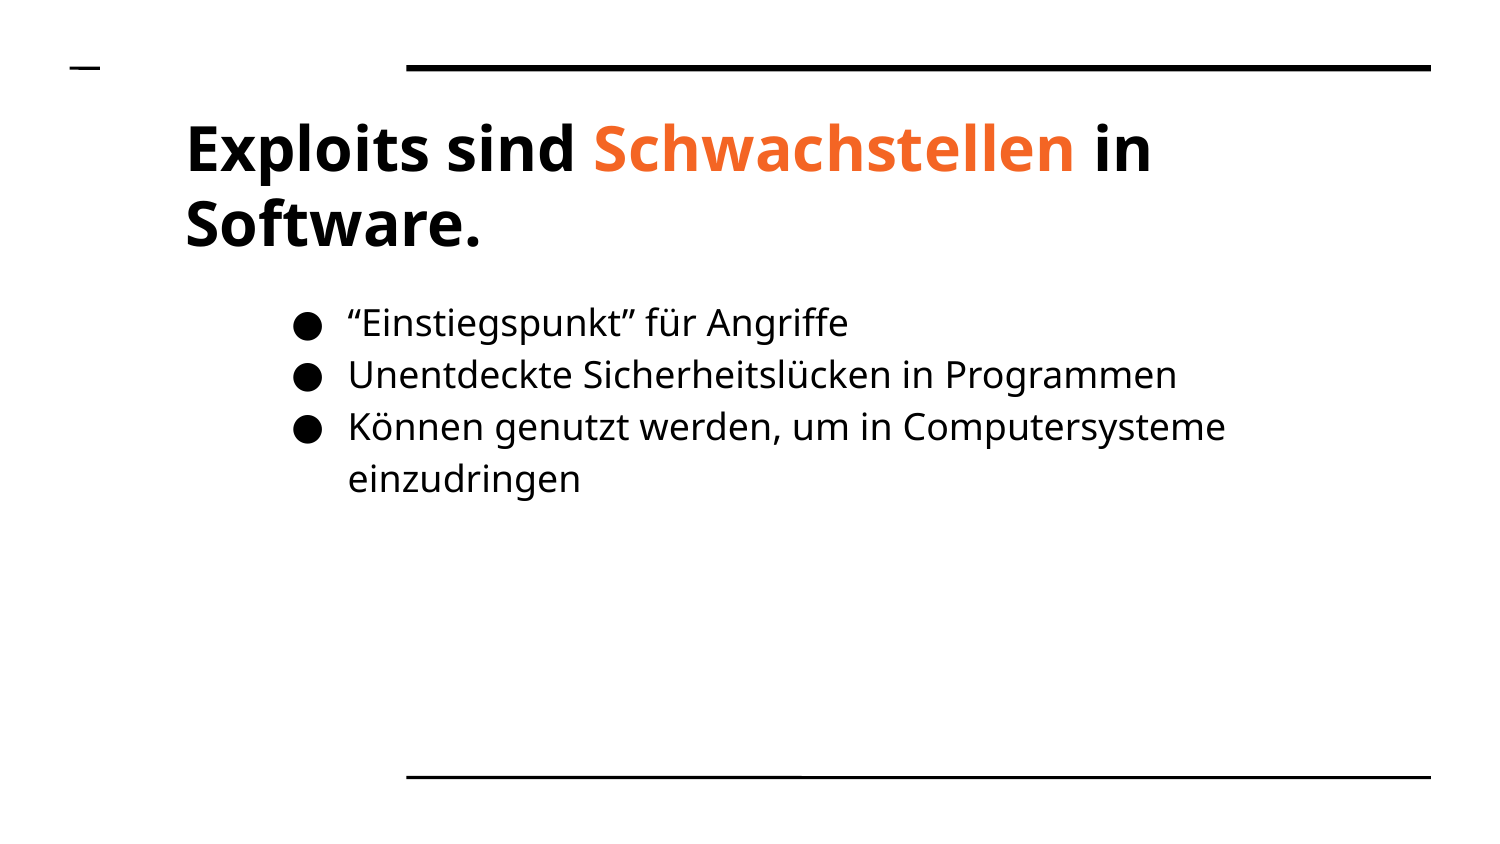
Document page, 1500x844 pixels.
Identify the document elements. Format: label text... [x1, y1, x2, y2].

list “Einstiegspunkt” für Angriffe Unentdeckte Sicherheitslücken in Programmen Können genutzt werden, um in Computersysteme einzudringen [257, 277, 1433, 771]
title Exploits sind Schwachstellen in Software. [170, 94, 1447, 199]
